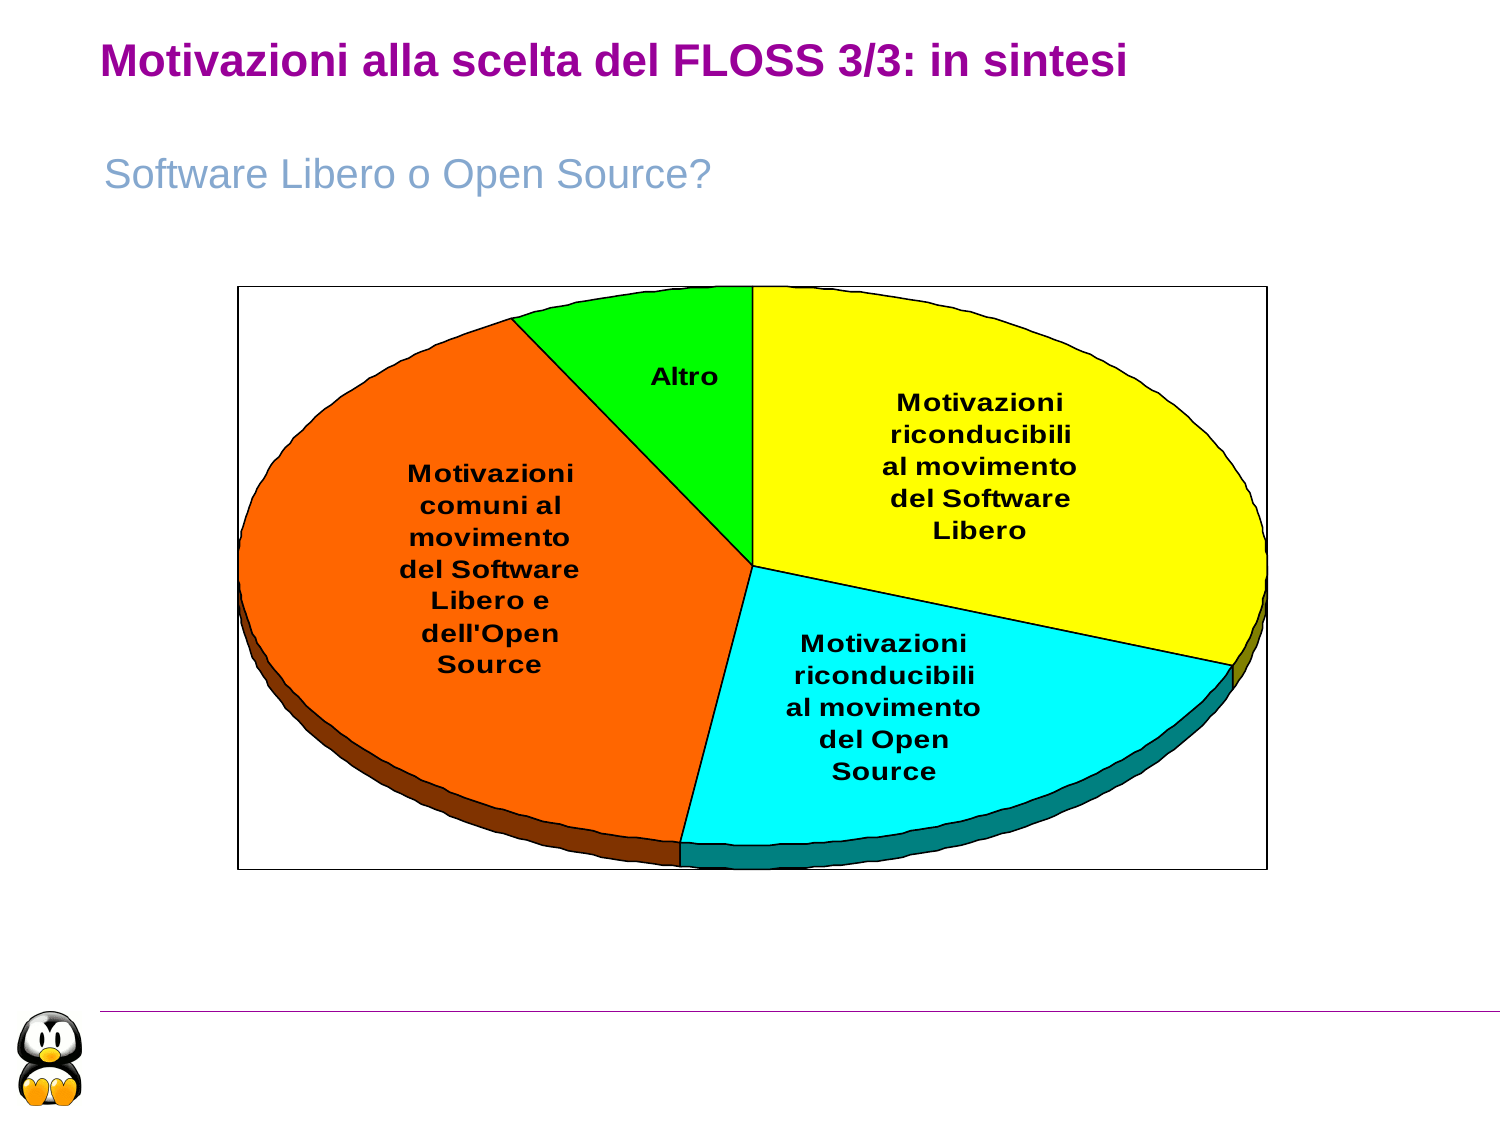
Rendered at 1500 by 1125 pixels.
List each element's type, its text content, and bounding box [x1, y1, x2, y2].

chart [230, 277, 1282, 879]
title Motivazioni alla scelta del FLOSS 3/3: in sintesi [99, 35, 1359, 149]
picture [17, 1011, 82, 1106]
text_box Software Libero o Open Source? [0, 148, 1341, 218]
